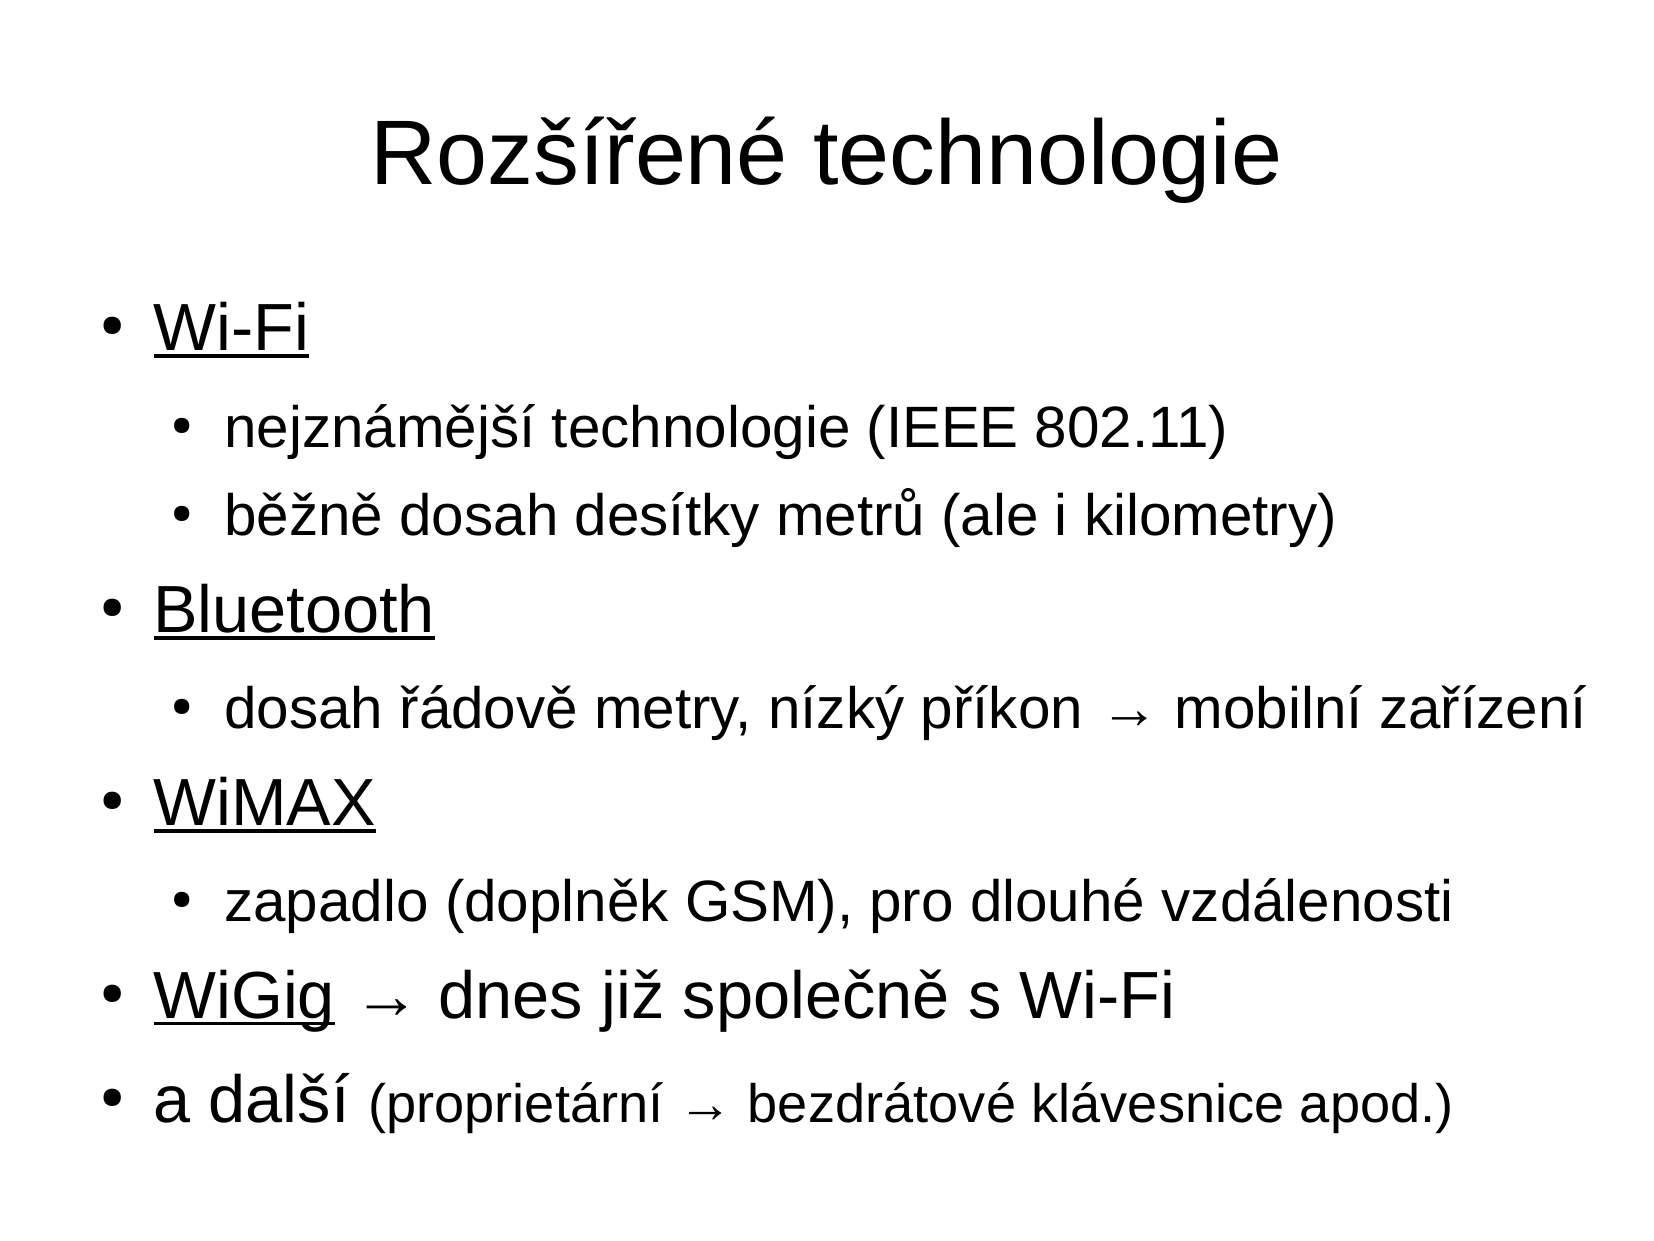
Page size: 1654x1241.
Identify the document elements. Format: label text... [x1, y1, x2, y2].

title Rozšířené technologie [82, 49, 1571, 257]
list Wi-Fi nejznámější technologie (IEEE 802.11) běžně dosah desítky metrů (ale i kilometry) Bluetooth dosah řádově metry, nízký příkon → mobilní zařízení WiMAX zapadlo (doplněk GSM), pro dlouhé vzdálenosti WiGig → dnes již společně s Wi-Fi a další (proprietární → bezdrátové klávesnice apod.) [82, 290, 1625, 1137]
